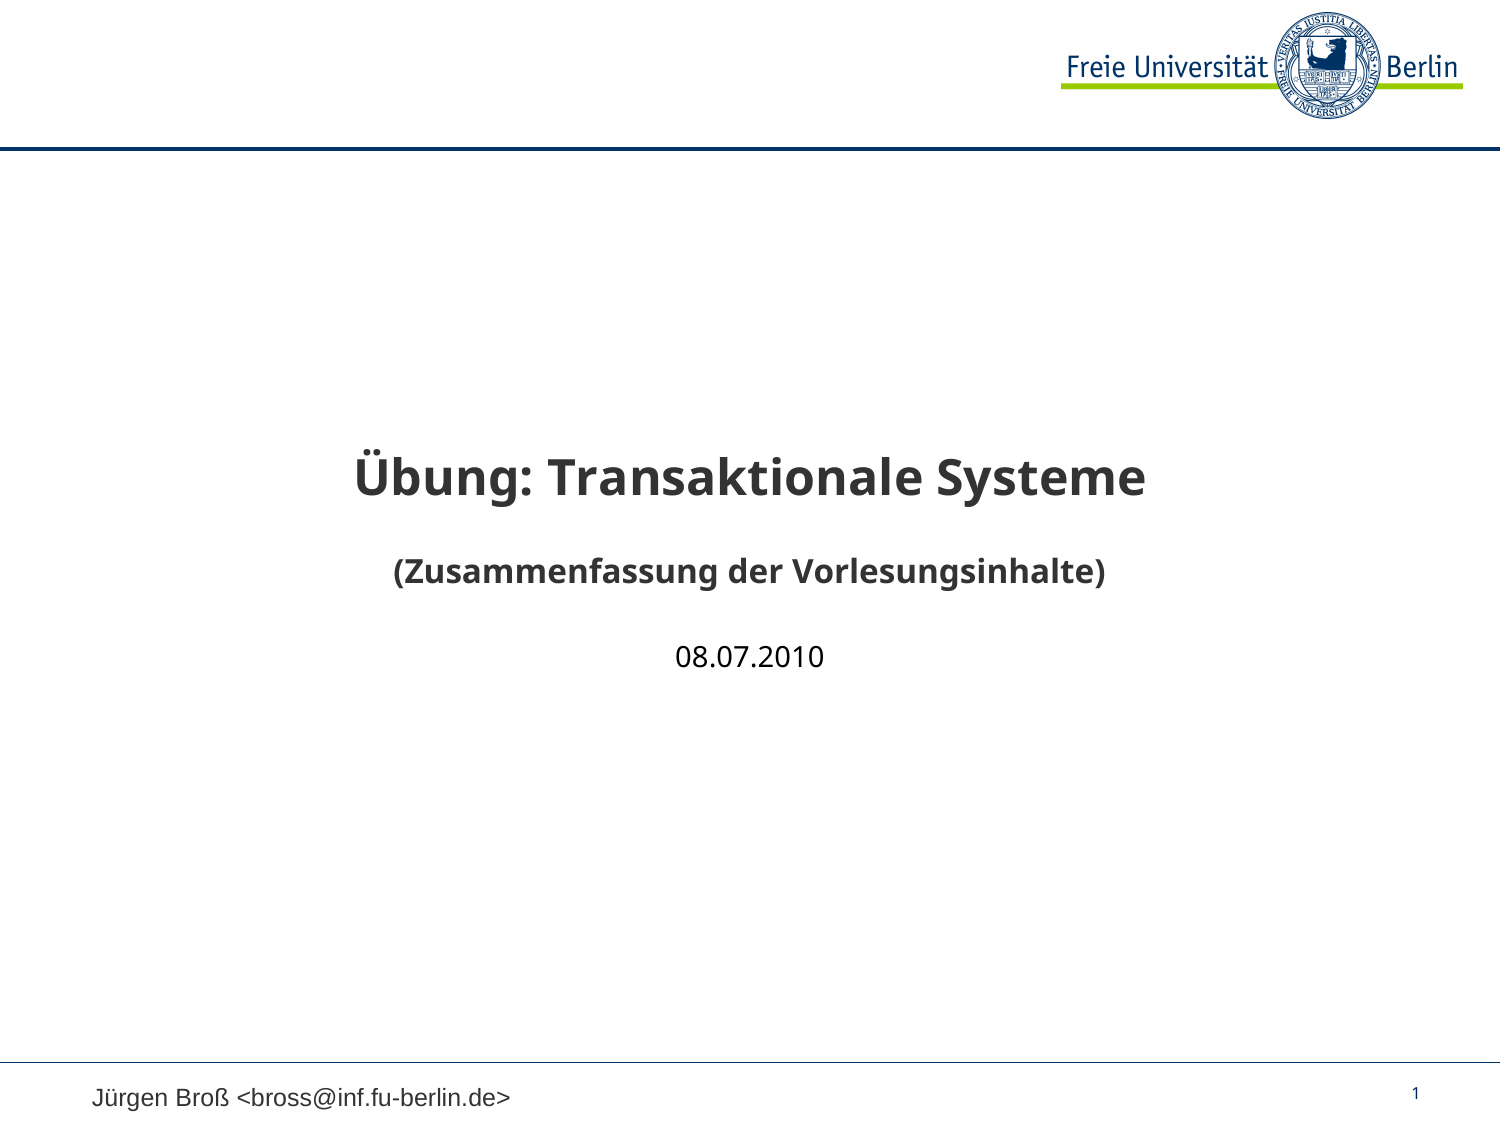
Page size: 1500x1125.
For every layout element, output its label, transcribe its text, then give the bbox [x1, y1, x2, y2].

title Übung: Transaktionale Systeme (Zusammenfassung der Vorlesungsinhalte) [112, 349, 1388, 591]
subtitle 08.07.2010 [225, 637, 1276, 926]
picture [1061, 12, 1463, 119]
